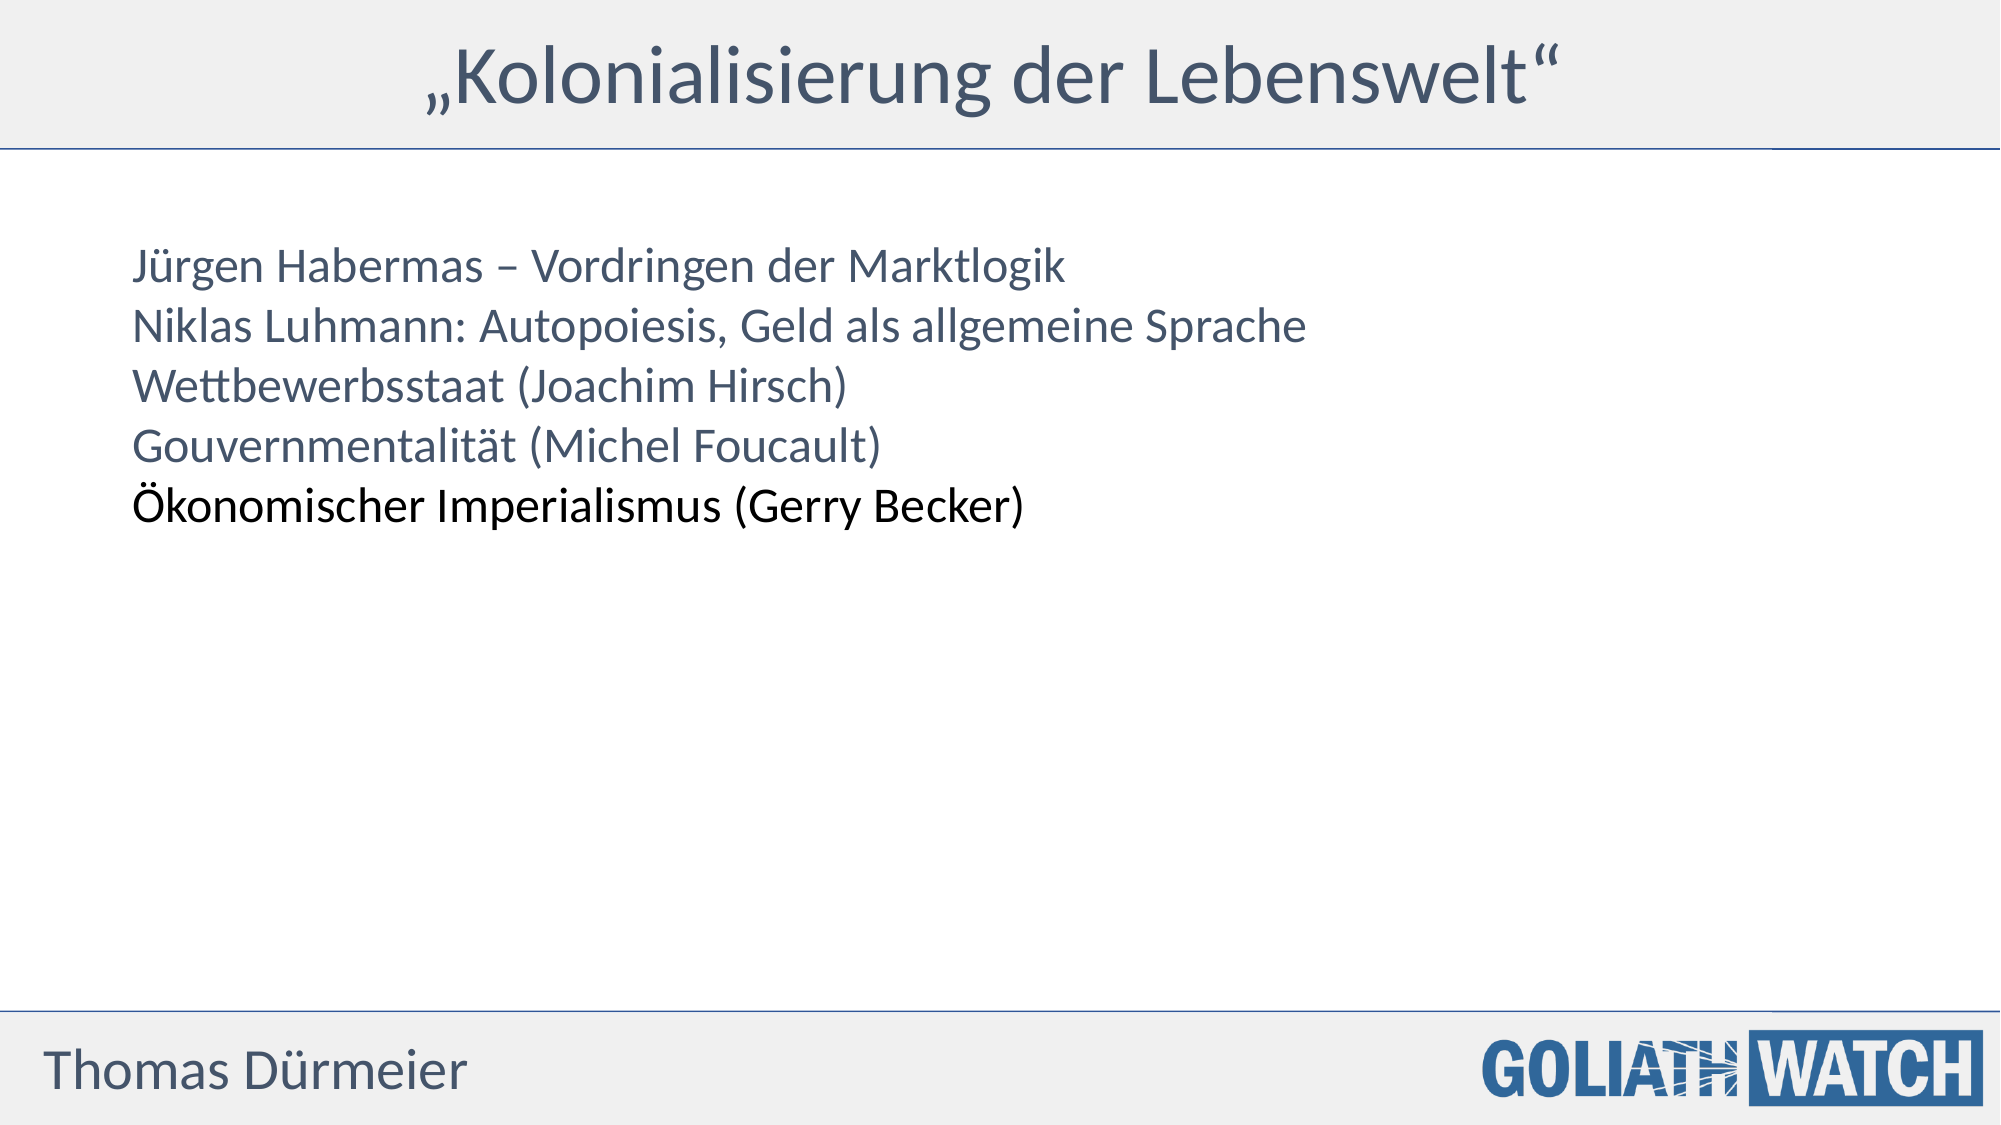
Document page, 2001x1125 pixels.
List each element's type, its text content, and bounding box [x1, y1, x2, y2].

text_box Jürgen Habermas – Vordringen der Marktlogik Niklas Luhmann: Autopoiesis, Geld als allgemeine Sprache Wettbewerbsstaat (Joachim Hirsch) Gouvernmentalität (Michel Foucault) Ökonomischer Imperialismus (Gerry Becker) [116, 224, 1341, 543]
text_box [0, 1013, 2000, 1125]
text_box „Kolonialisierung der Lebenswelt“ [250, 0, 1754, 140]
text_box [0, 0, 2000, 148]
text_box Thomas Dürmeier [0, 1013, 526, 1123]
picture [1477, 1022, 1990, 1115]
